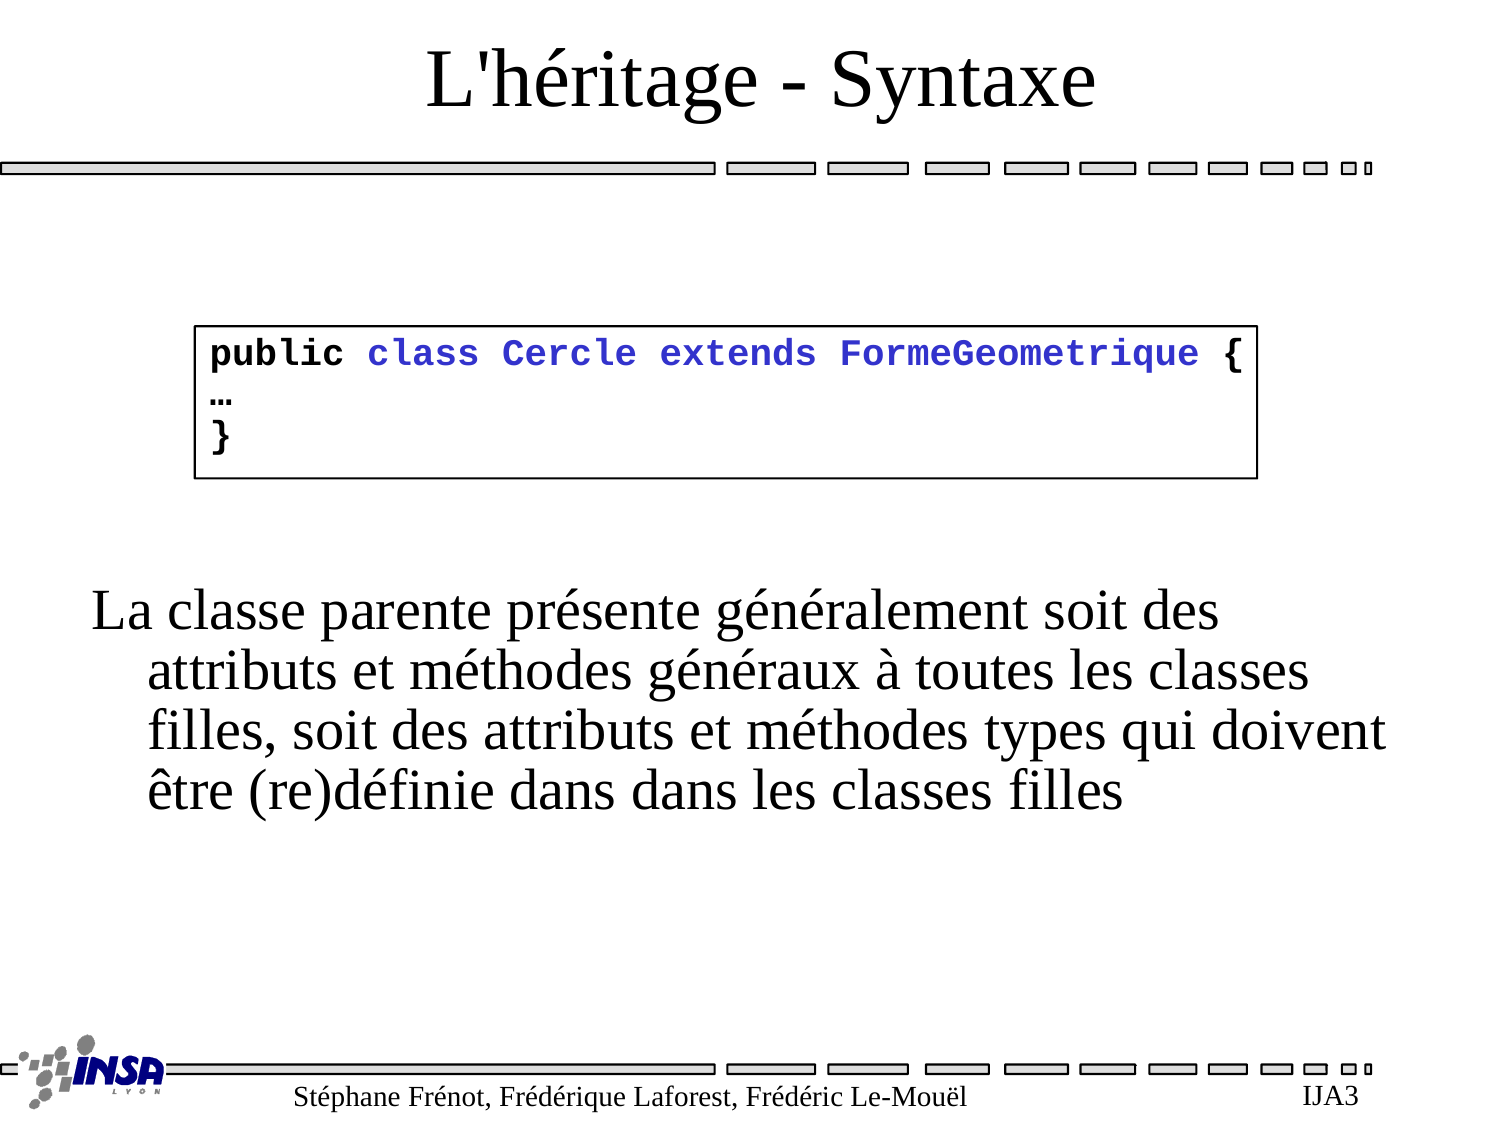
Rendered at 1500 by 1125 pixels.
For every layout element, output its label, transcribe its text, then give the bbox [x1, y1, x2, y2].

text_box public class Cercle extends FormeGeometrique { … } [194, 326, 1260, 467]
list La classe parente présente généralement soit des attributs et méthodes généraux à toutes les classes filles, soit des attributs et méthodes types qui doivent être (re)définie dans dans les classes filles [76, 574, 1427, 1003]
title L'héritage - Syntaxe [125, 0, 1400, 162]
